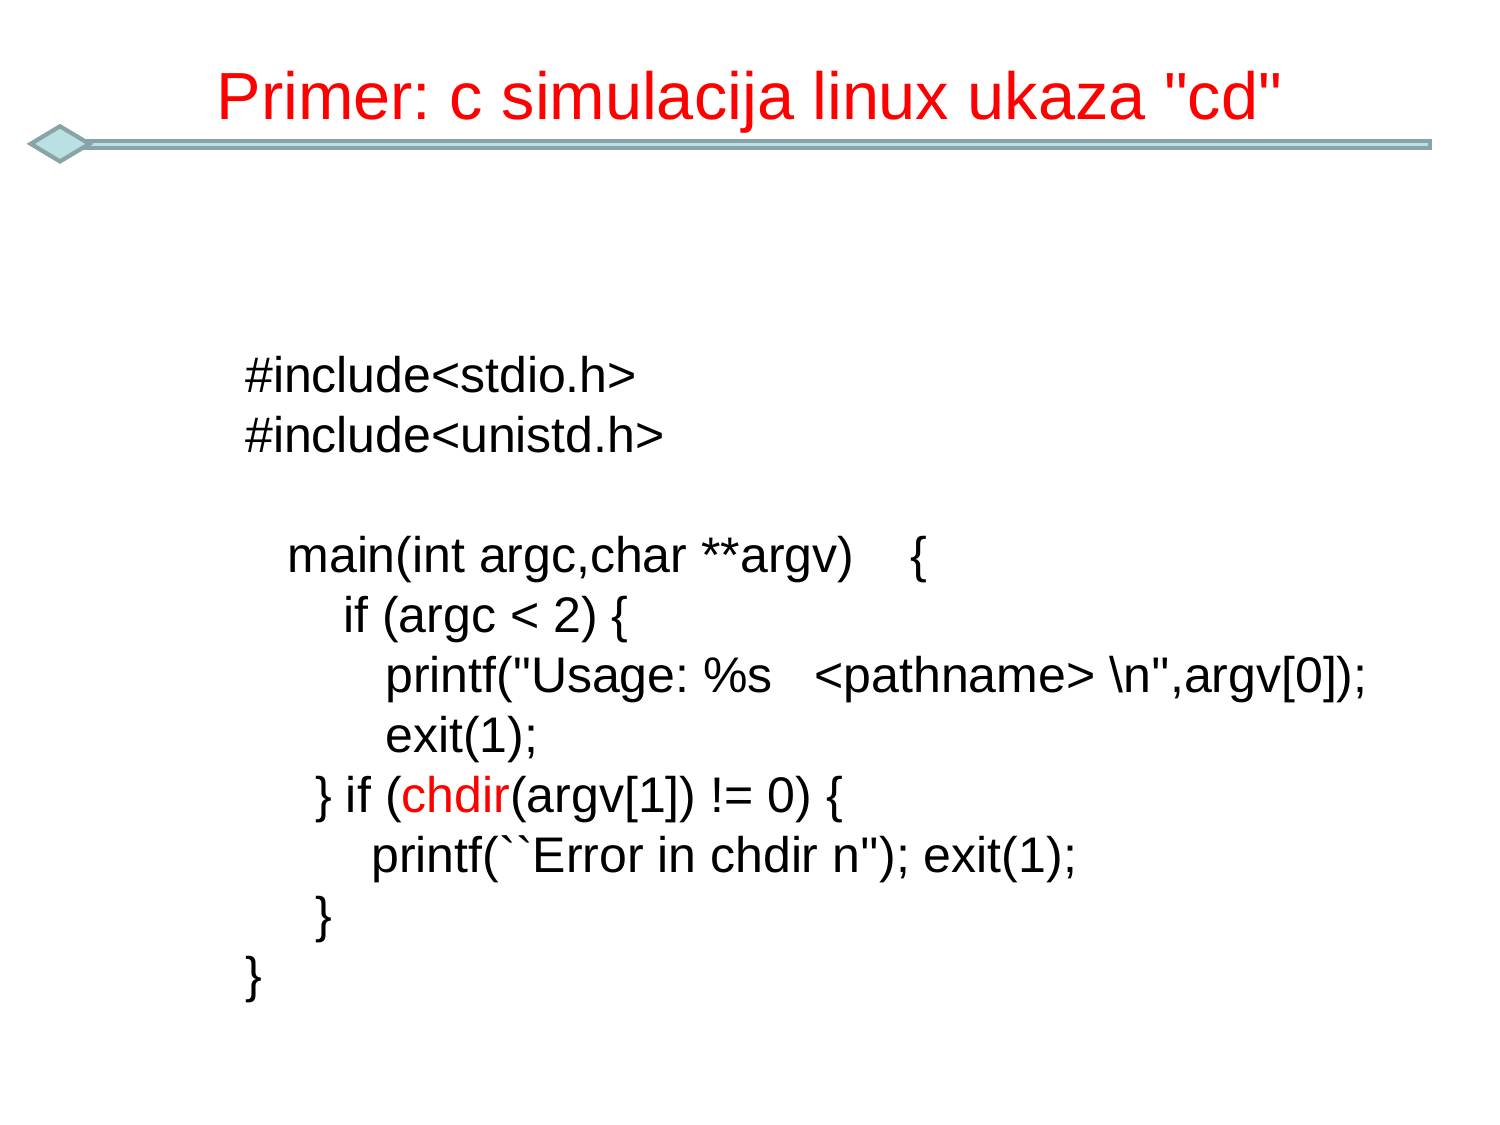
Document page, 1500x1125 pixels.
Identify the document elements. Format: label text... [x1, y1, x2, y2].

title Primer: c simulacija linux ukaza "cd" [75, 45, 1426, 141]
text_box #include<stdio.h> #include<unistd.h> main(int argc,char **argv) { if (argc < 2) { printf("Usage: %s <pathname> \n'',argv[0]); exit(1); } if (chdir(argv[1]) != 0) { printf(``Error in chdir n''); exit(1); } } [230, 274, 1384, 1011]
